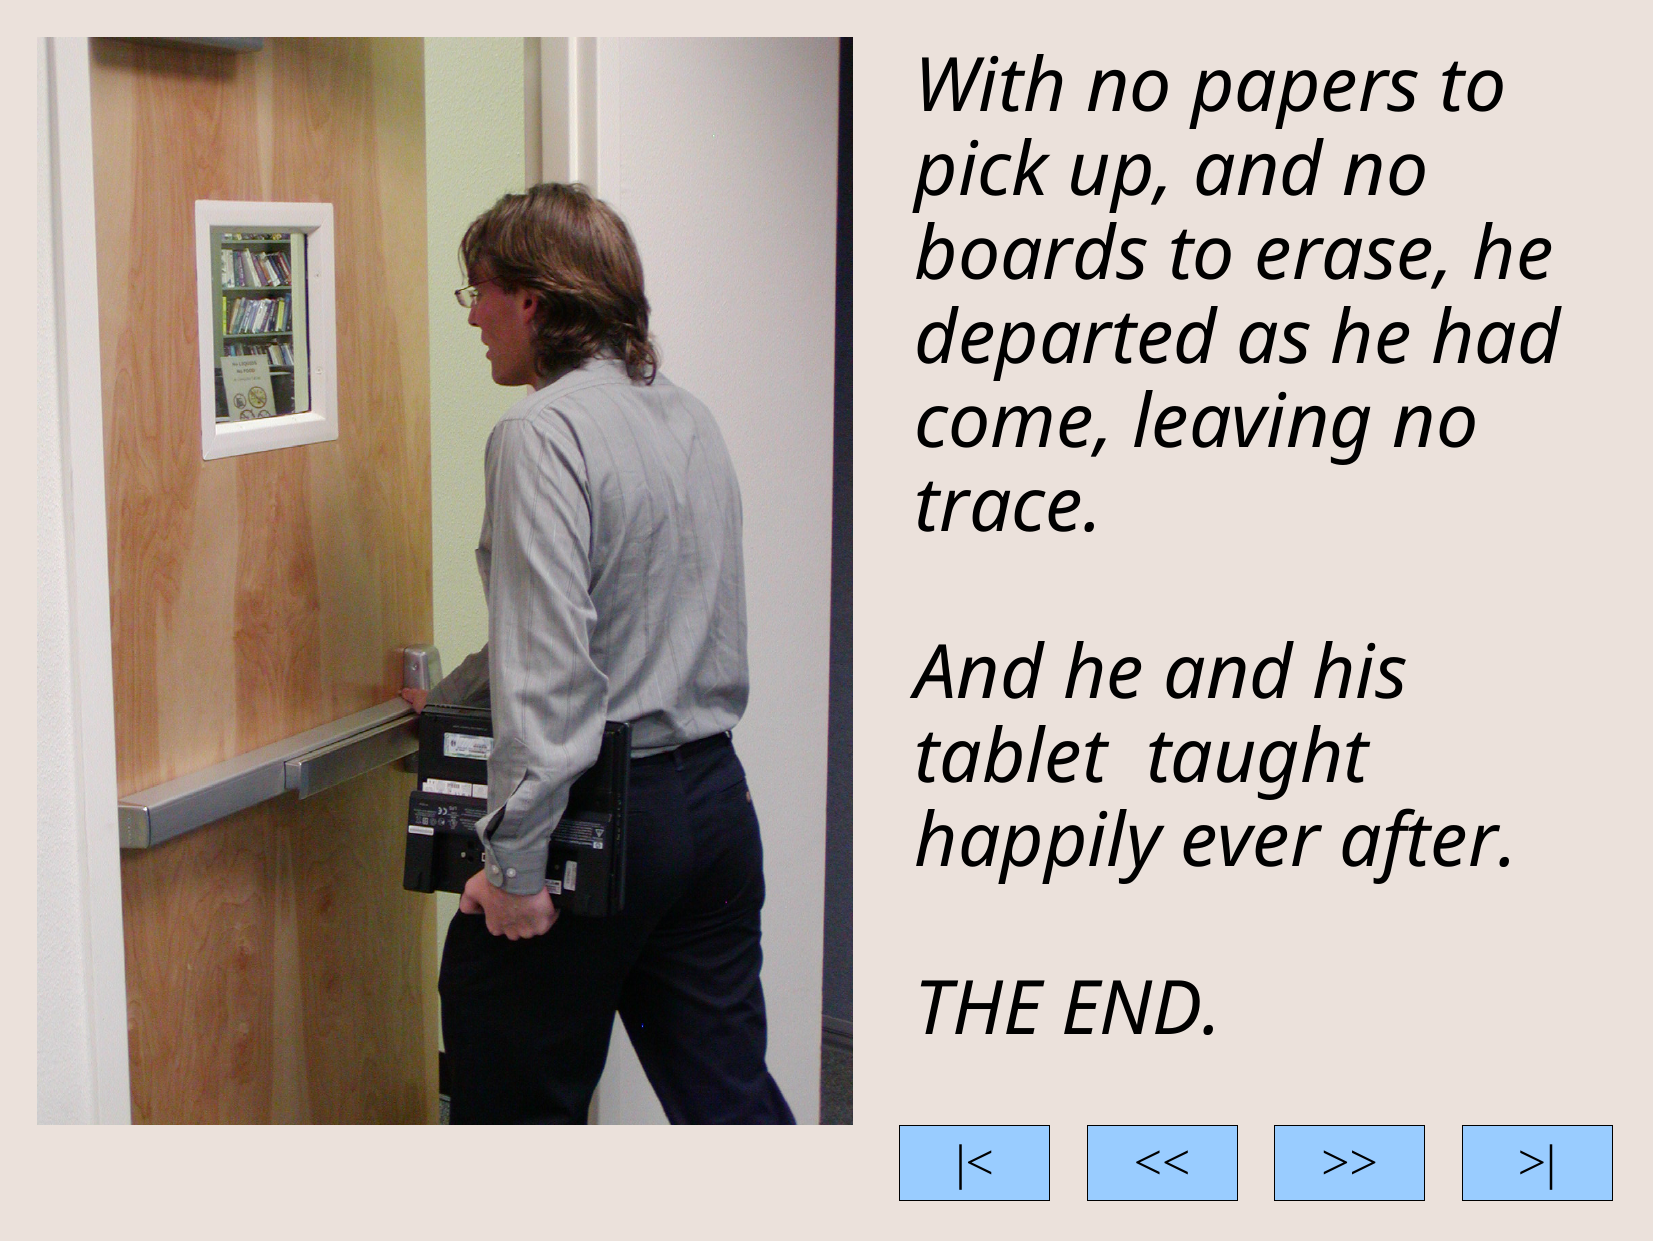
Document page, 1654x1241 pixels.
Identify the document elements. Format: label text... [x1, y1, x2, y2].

picture [37, 37, 853, 1126]
text_box With no papers to pick up, and no boards to erase, he departed as he had come, leaving no trace. And he and his tablet taught happily ever after. THE END. [900, 37, 1613, 1002]
